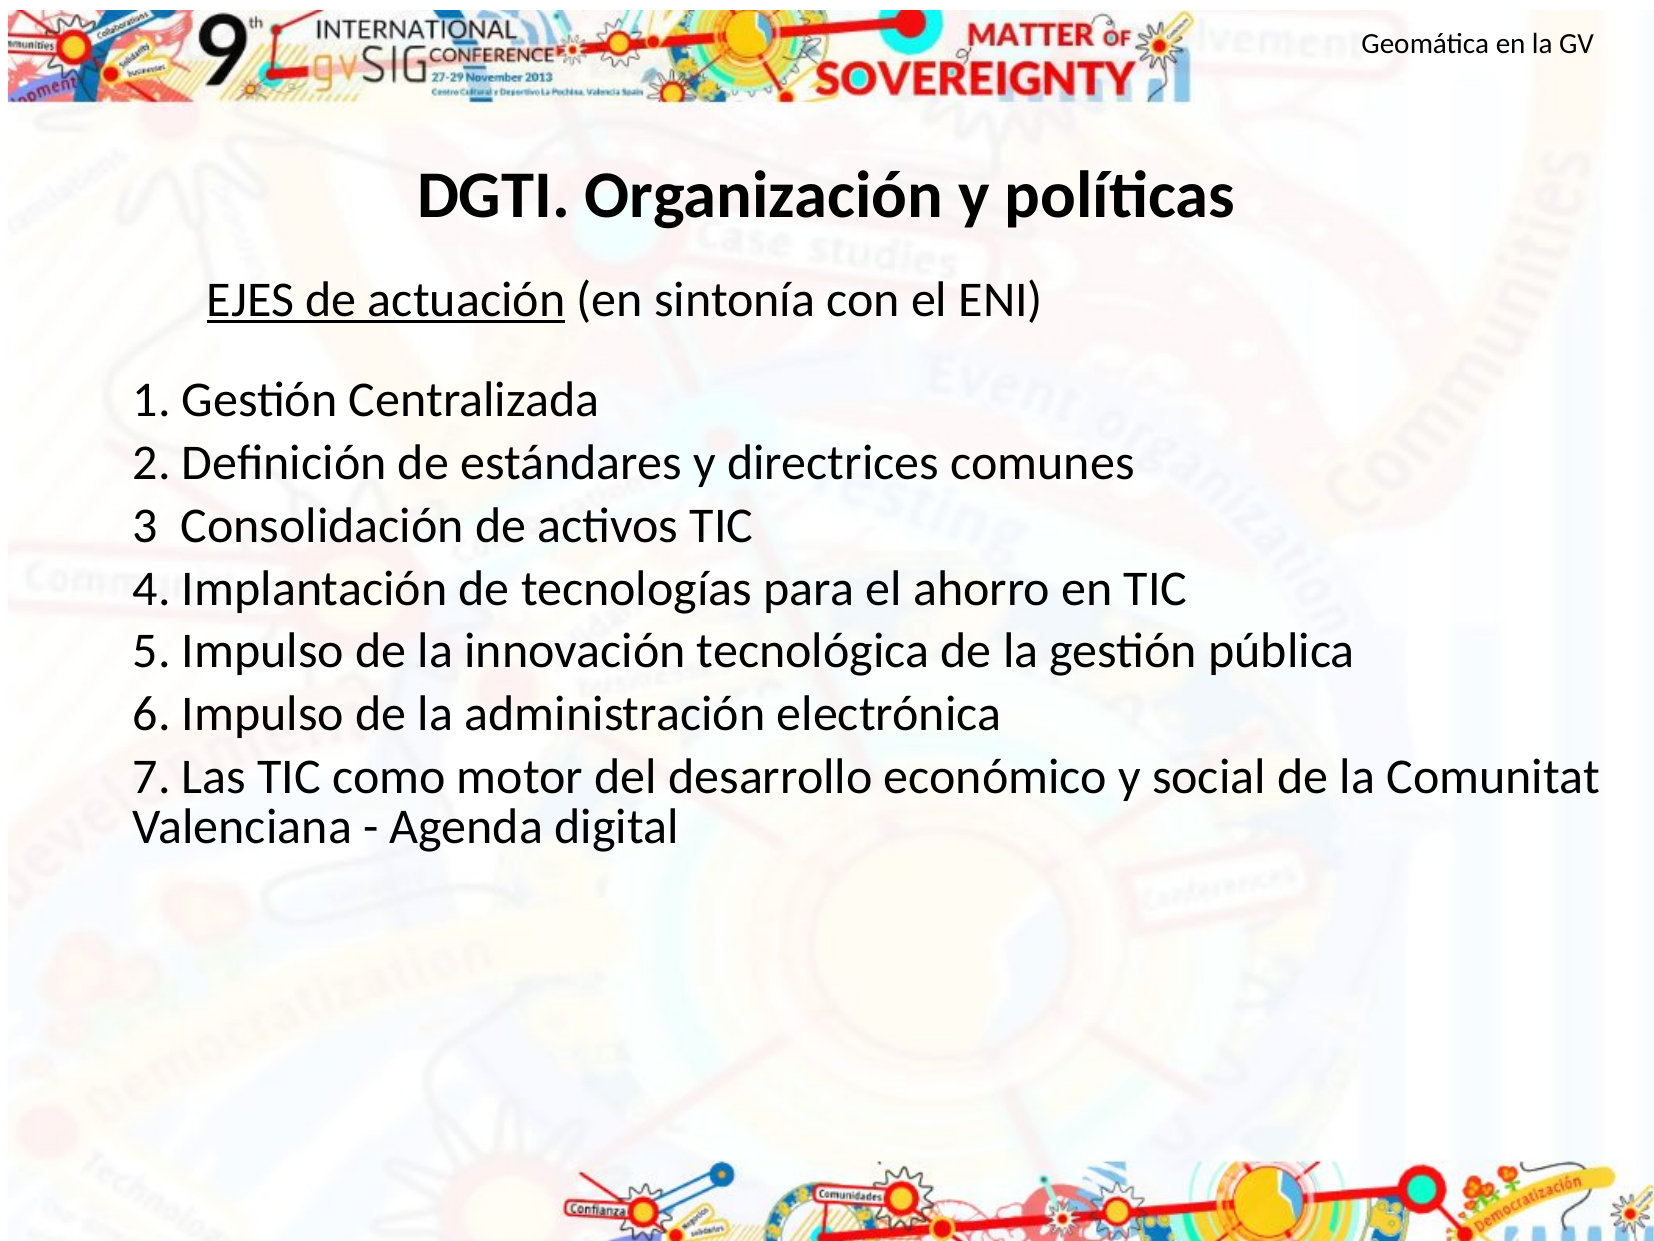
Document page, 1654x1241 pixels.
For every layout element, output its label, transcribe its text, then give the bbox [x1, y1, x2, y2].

picture [7, 10, 1654, 1241]
text_box EJES de actuación (en sintonía con el ENI) 1. Gestión Centralizada 2. Definición de estándares y directrices comunes 3 Consolidación de activos TIC 4. Implantación de tecnologías para el ahorro en TIC 5. Impulso de la innovación tecnológica de la gestión pública 6. Impulso de la administración electrónica 7. Las TIC como motor del desarrollo económico y social de la Comunitat Valenciana - Agenda digital [118, 271, 1619, 1143]
text_box Geomática en la GV [1346, 23, 1654, 73]
title DGTI. Organización y políticas [82, 129, 1571, 272]
